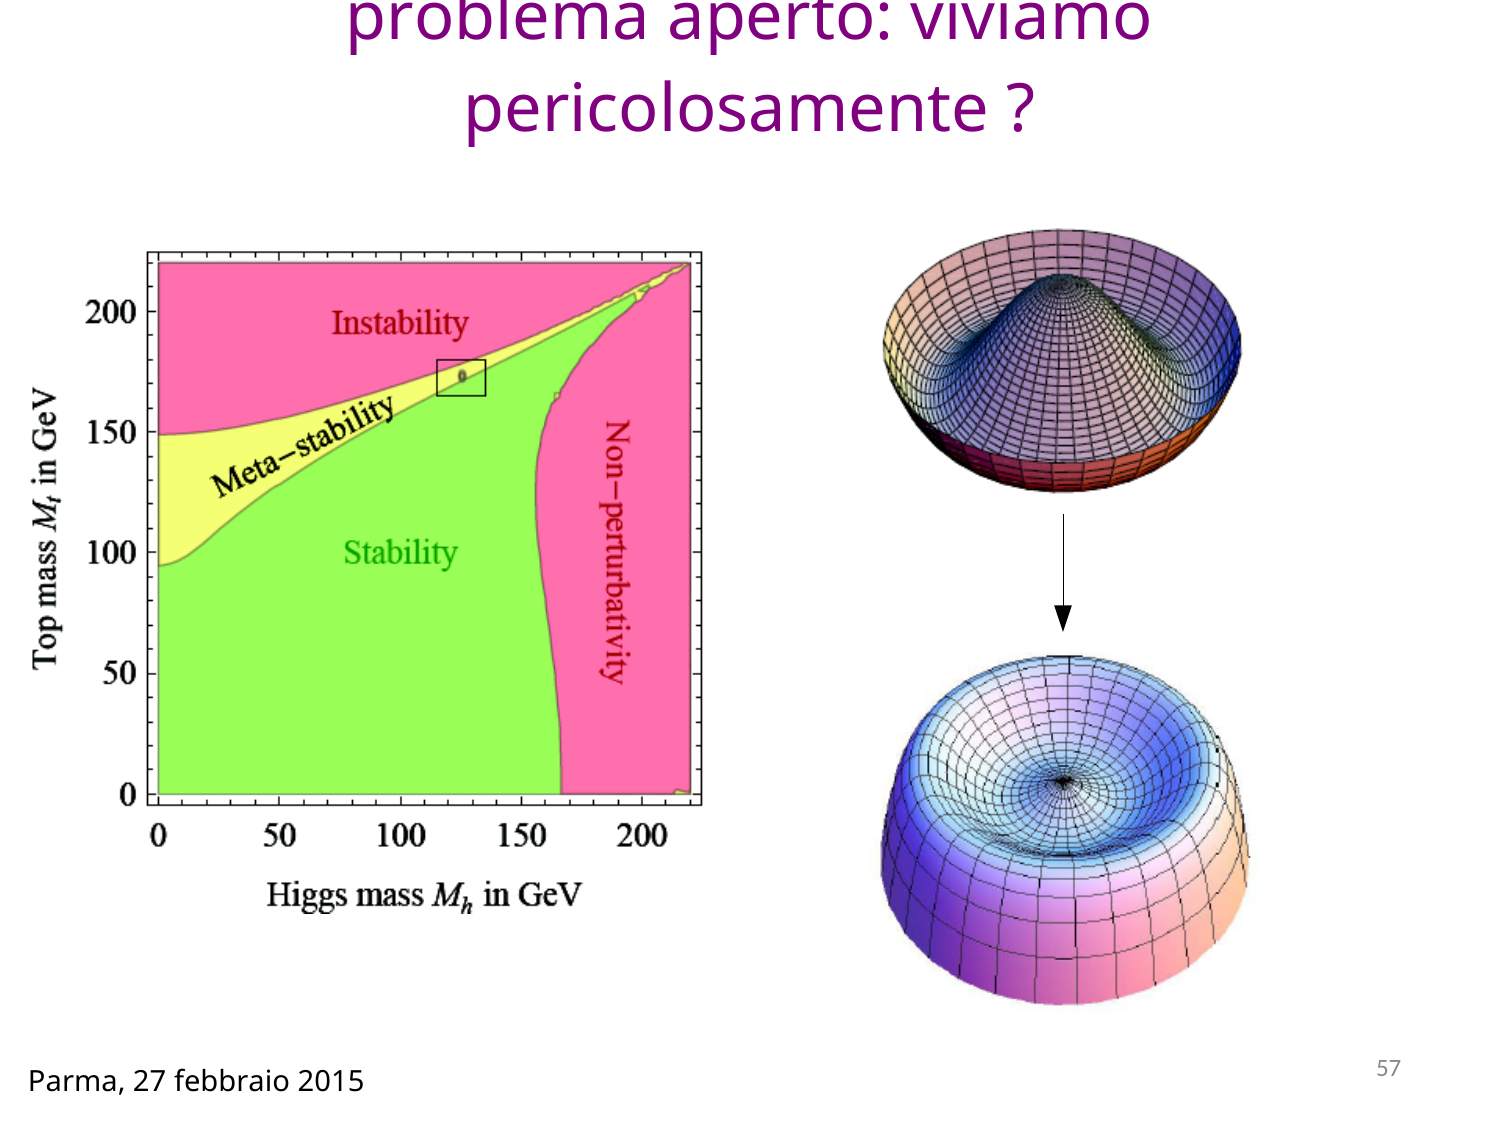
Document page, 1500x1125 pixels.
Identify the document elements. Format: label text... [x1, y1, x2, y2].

picture [862, 640, 1263, 1040]
picture [14, 211, 751, 914]
text_box <number> [1074, 1042, 1417, 1095]
picture [852, 213, 1271, 511]
text_box problema aperto: viviamo pericolosamente ? [41, 0, 1459, 119]
